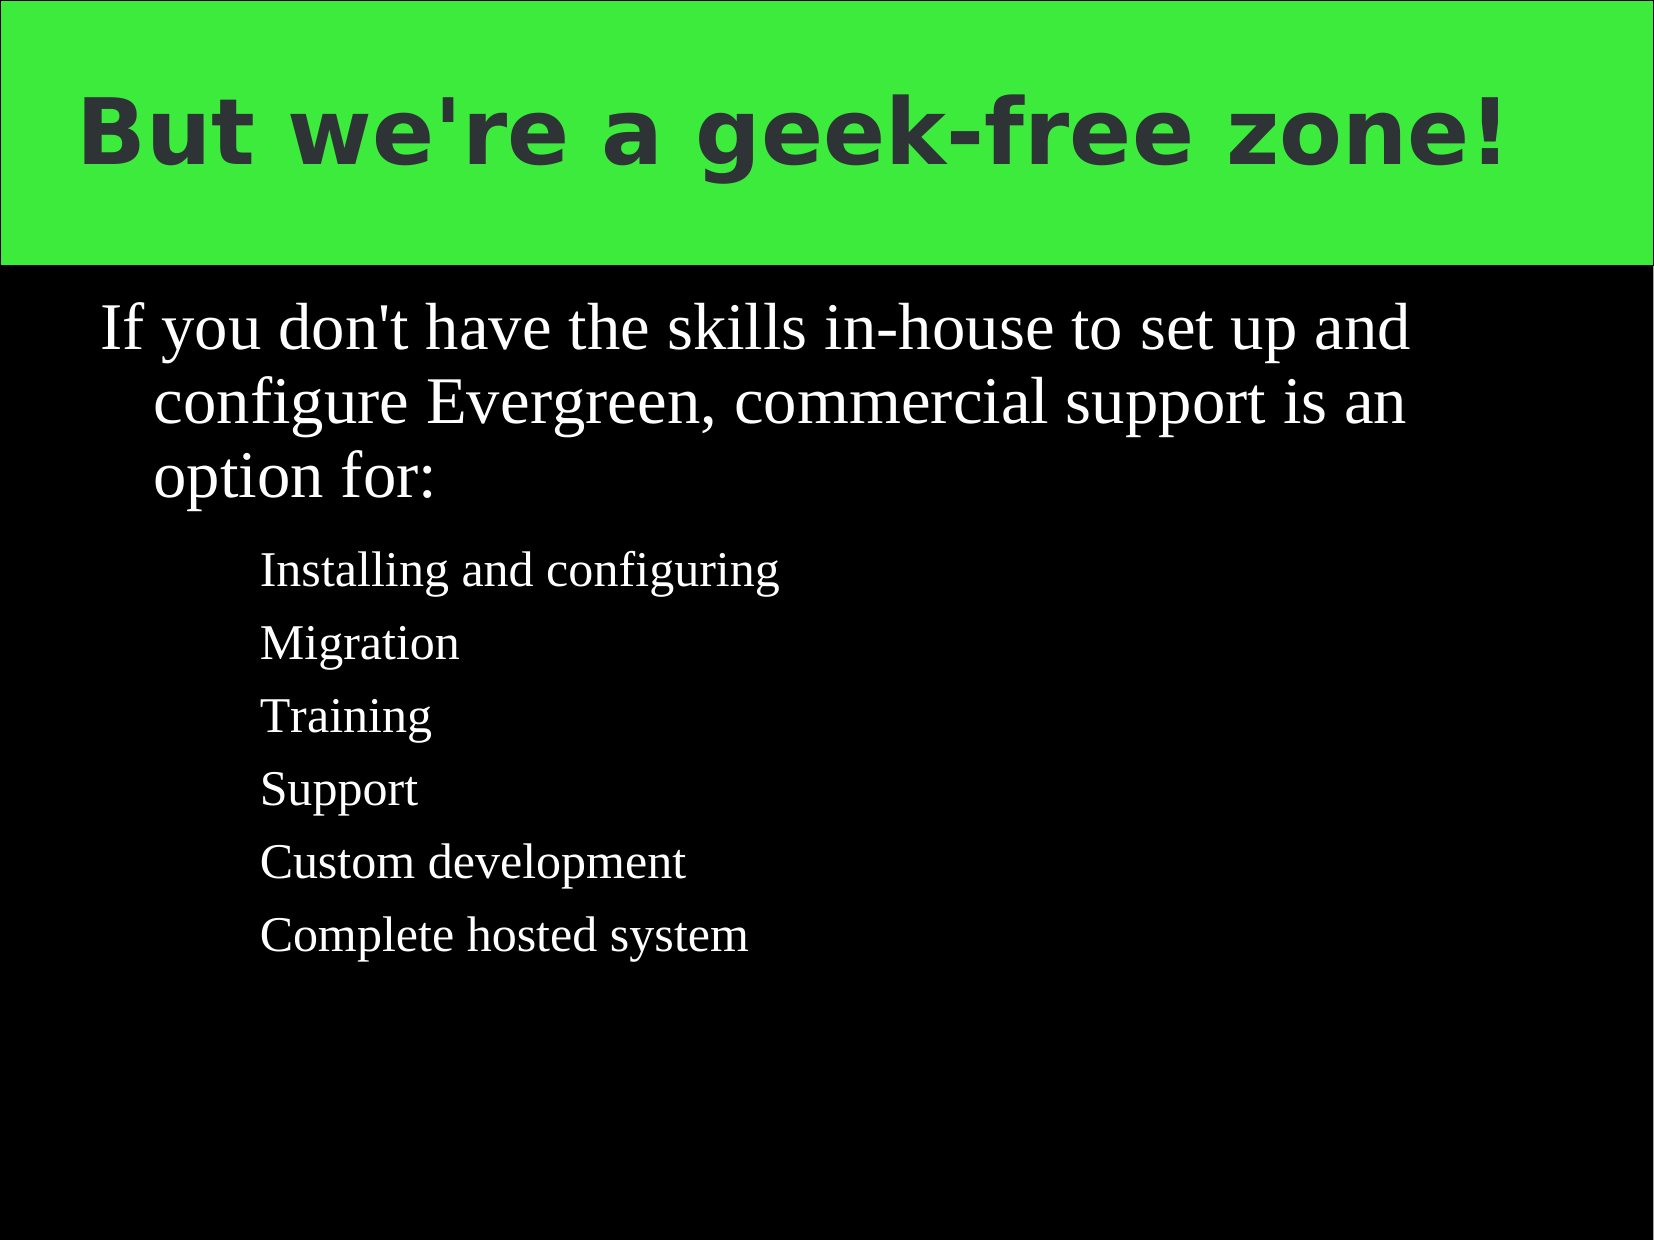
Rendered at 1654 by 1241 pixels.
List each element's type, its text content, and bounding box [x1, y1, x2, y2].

title But we're a geek-free zone! [76, 29, 1565, 237]
list If you don't have the skills in-house to set up and configure Evergreen, commercial support is an option for: Installing and configuring Migration Training Support Custom development Complete hosted system [82, 290, 1571, 1109]
